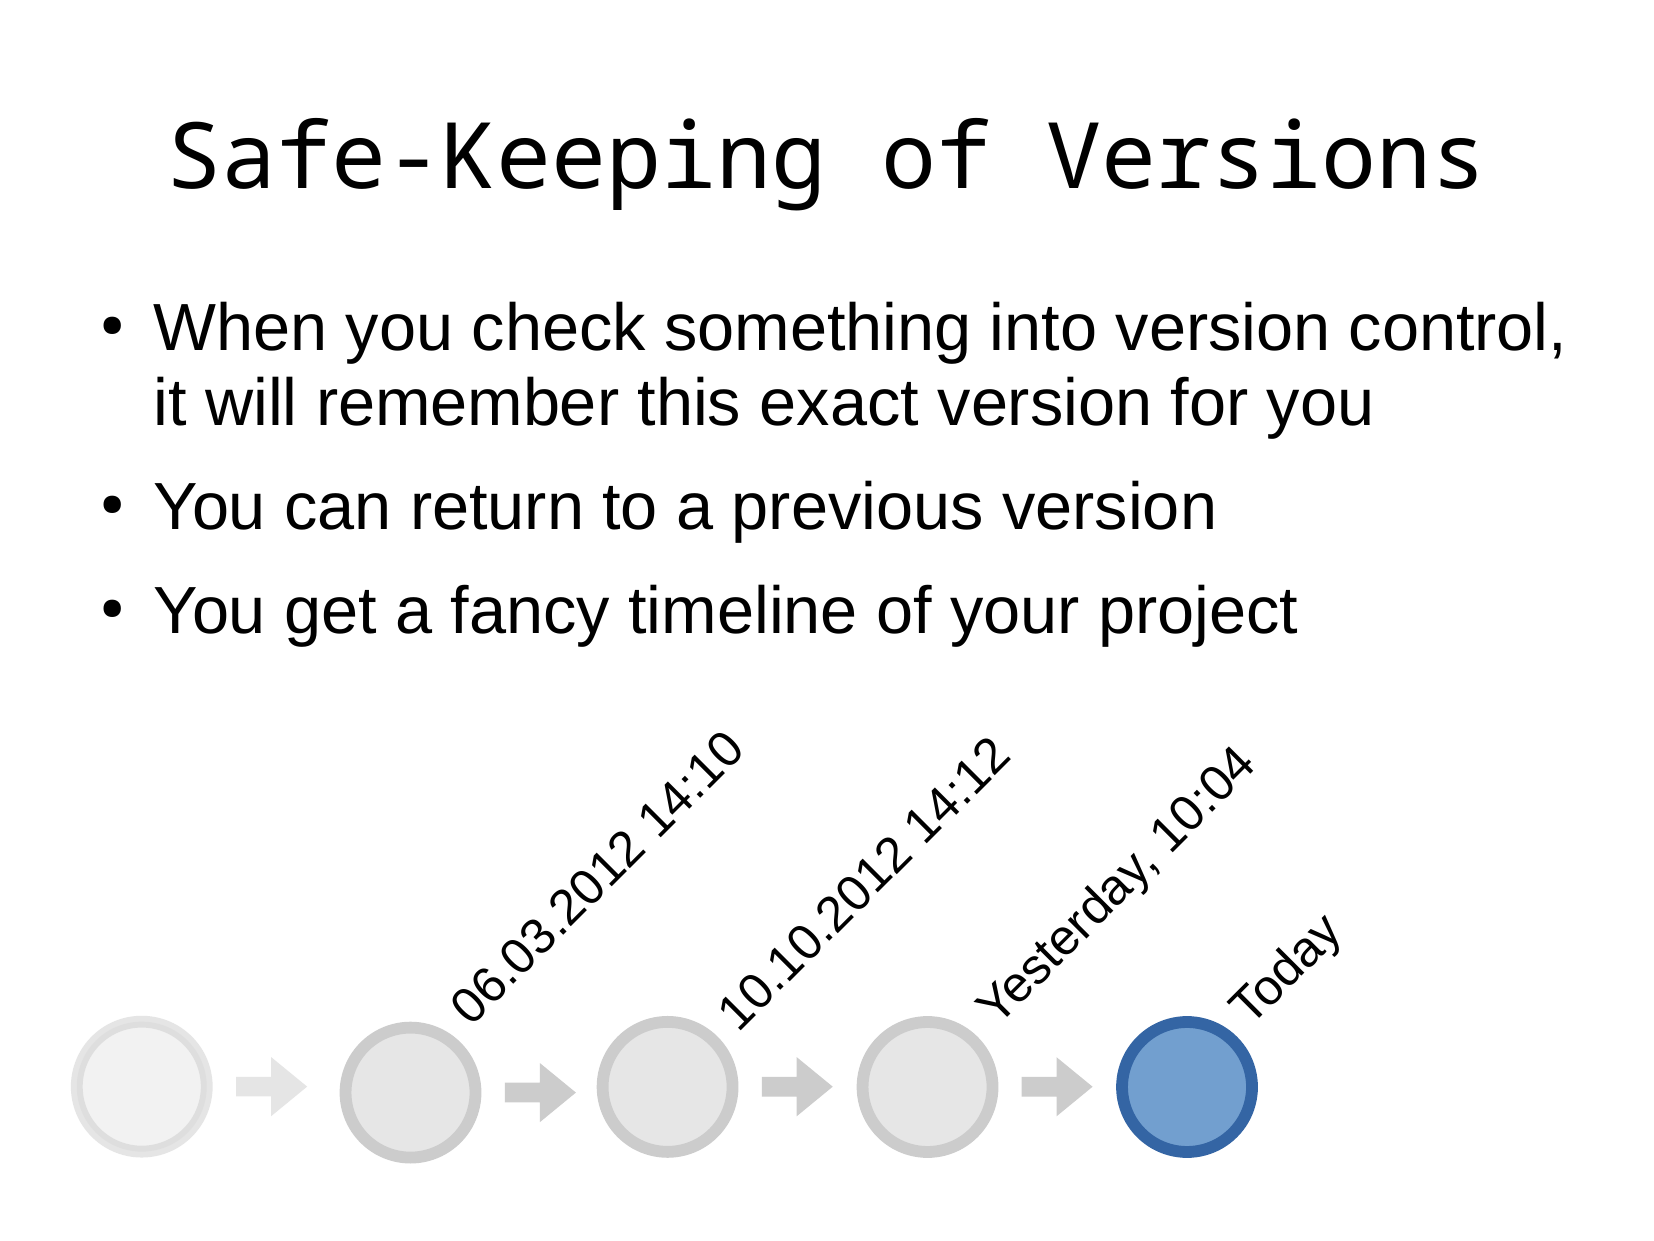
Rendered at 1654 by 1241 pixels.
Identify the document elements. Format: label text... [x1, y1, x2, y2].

title Safe-Keeping of Versions [82, 49, 1571, 257]
text_box 06.03.2012 14:10 [424, 704, 770, 1051]
text_box [236, 1057, 308, 1117]
text_box [1122, 1022, 1253, 1152]
text_box 10.10.2012 14:12 [690, 671, 1076, 1057]
text_box Today [1202, 885, 1369, 1051]
text_box [1021, 1057, 1093, 1117]
text_box [345, 1027, 476, 1158]
text_box [761, 1057, 833, 1117]
list When you check something into version control, it will remember this exact version for you You can return to a previous version You get a fancy timeline of your project [82, 290, 1571, 709]
text_box Yesterday, 10:04 [949, 718, 1283, 1052]
text_box [76, 1021, 207, 1152]
text_box [504, 1063, 576, 1123]
text_box [862, 1022, 993, 1152]
text_box [602, 1021, 733, 1152]
